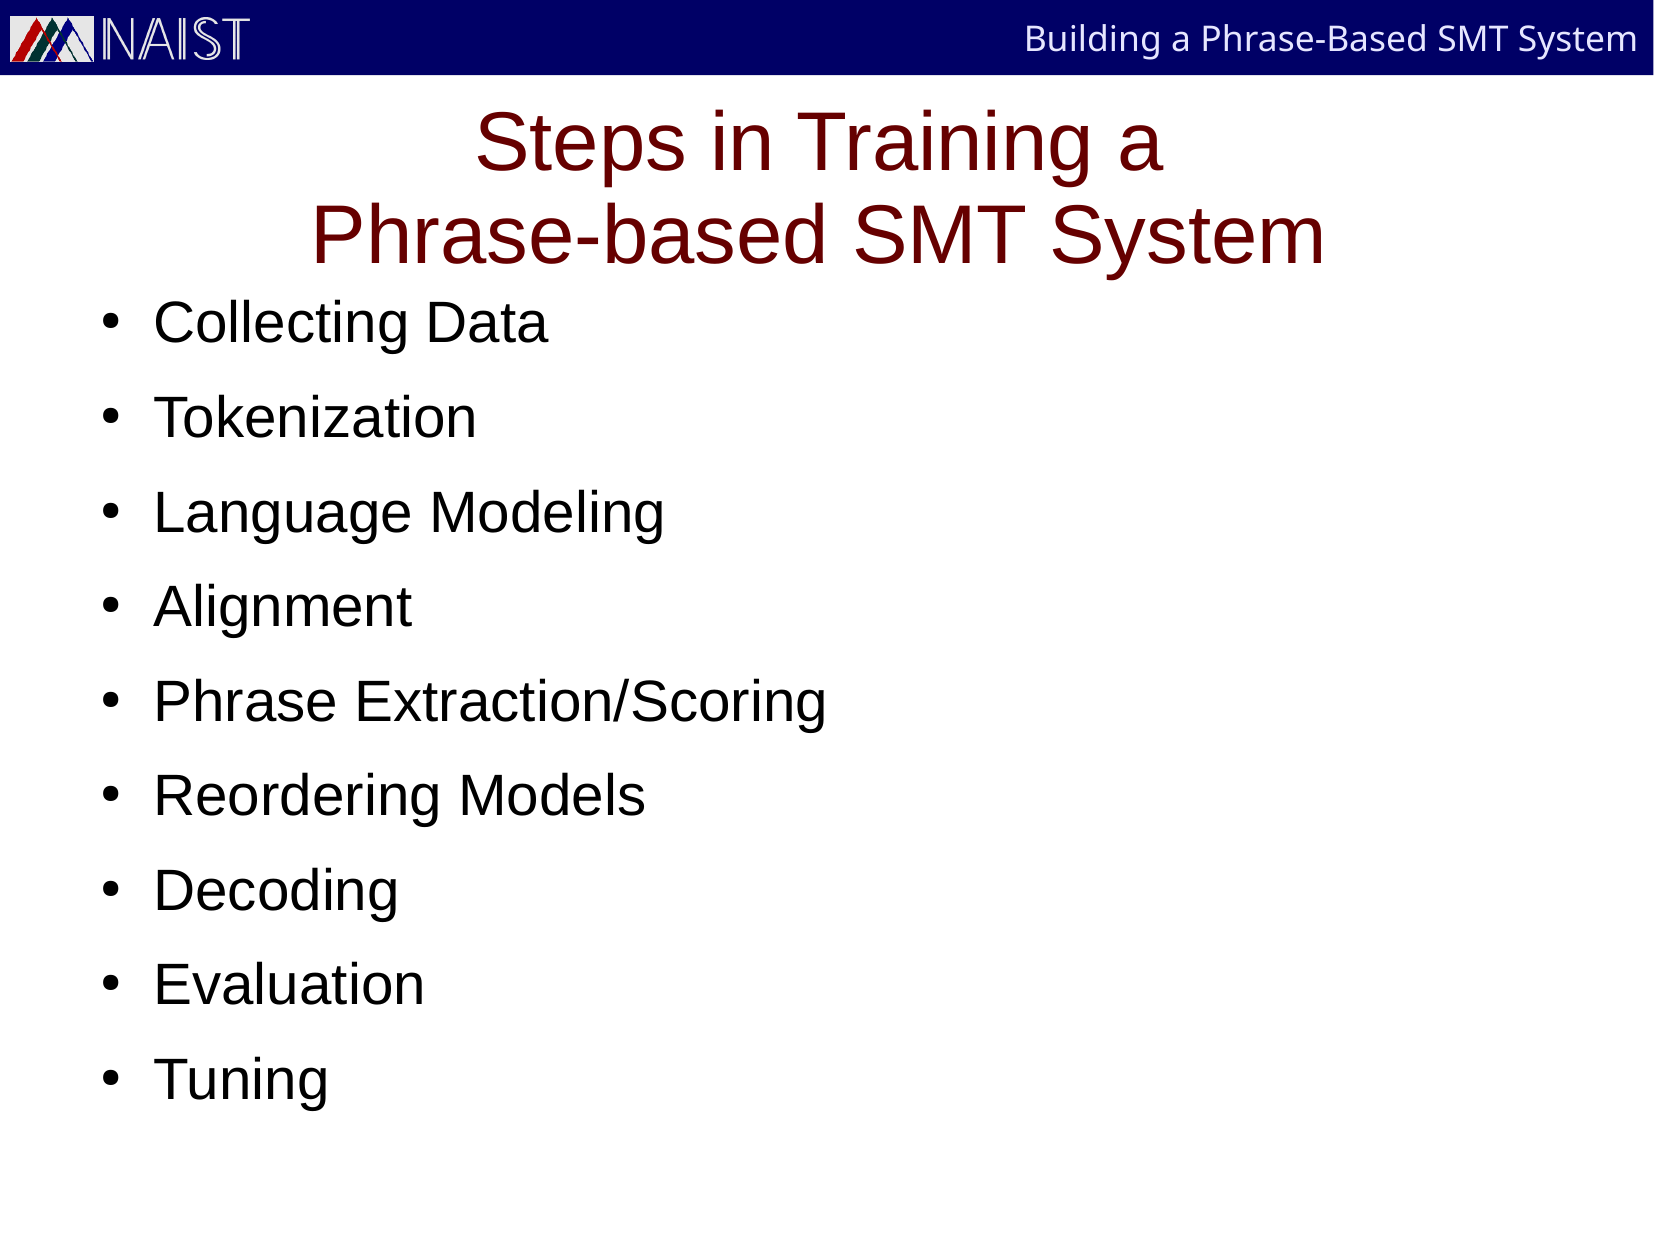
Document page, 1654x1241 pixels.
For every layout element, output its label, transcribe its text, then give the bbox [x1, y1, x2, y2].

picture [102, 17, 251, 60]
list Collecting Data Tokenization Language Modeling Alignment Phrase Extraction/Scoring Reordering Models Decoding Evaluation Tuning [82, 290, 1571, 1112]
picture [10, 16, 94, 62]
title Steps in Training a Phrase-based SMT System [75, 92, 1564, 285]
